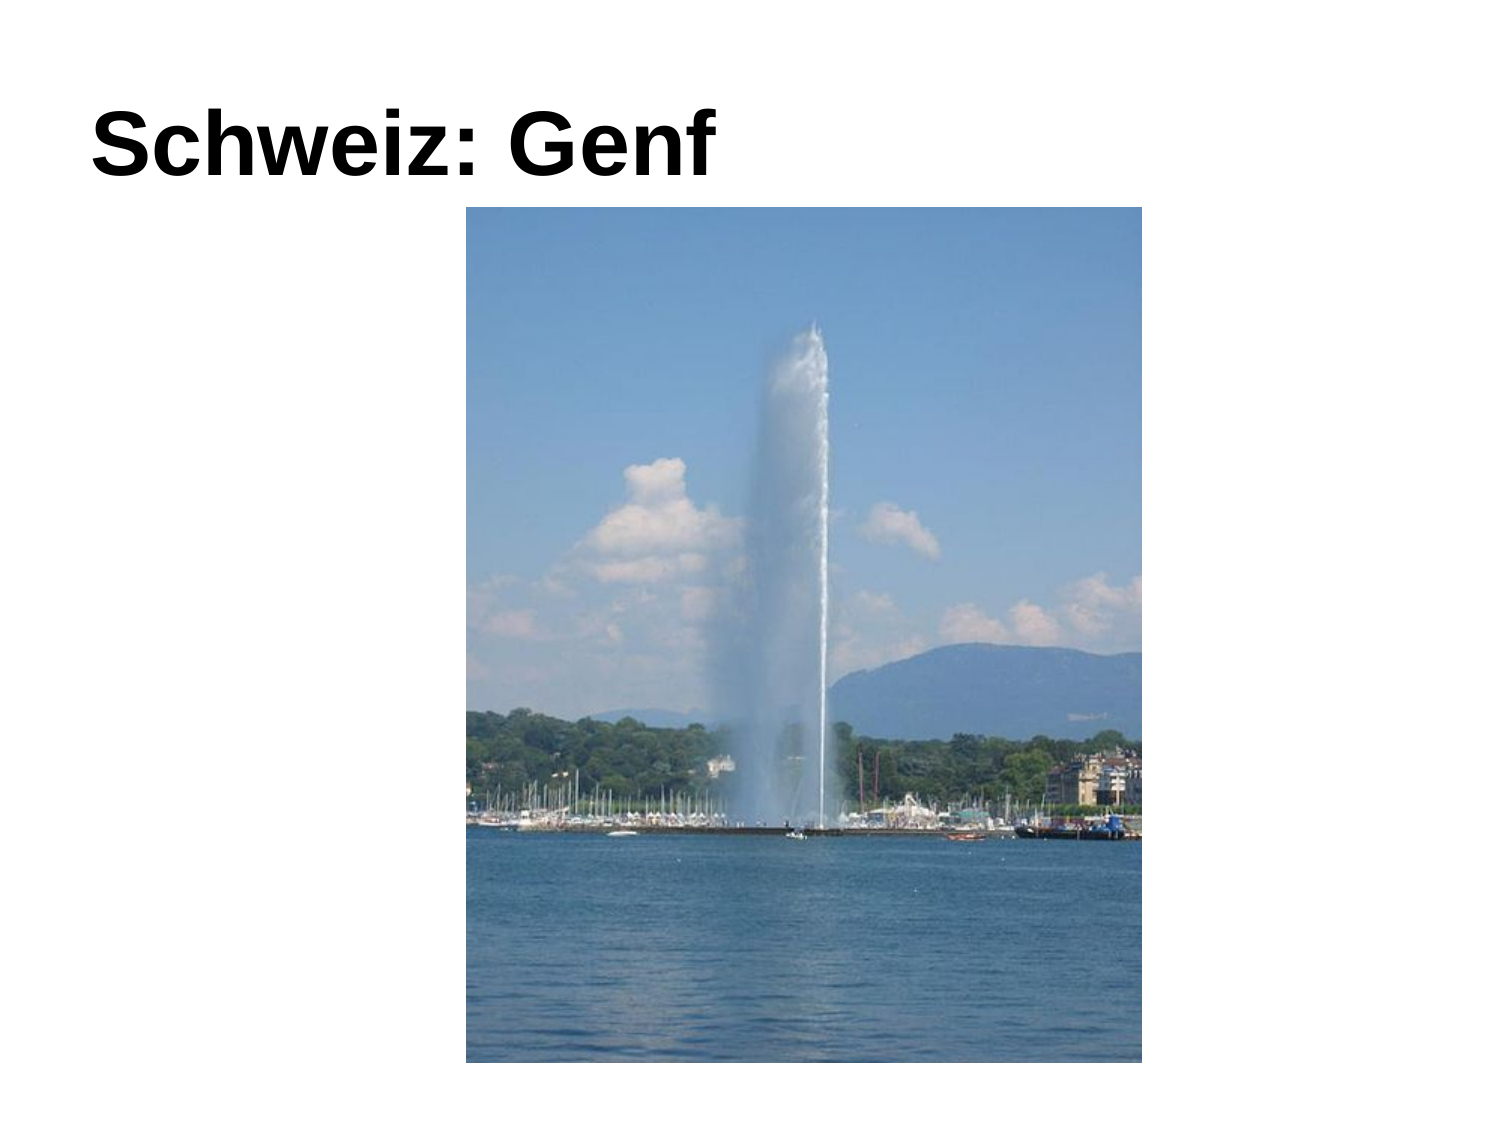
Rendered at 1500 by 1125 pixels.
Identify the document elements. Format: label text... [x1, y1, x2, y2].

title Schweiz: Genf [75, 45, 1426, 233]
picture [466, 233, 1142, 1063]
